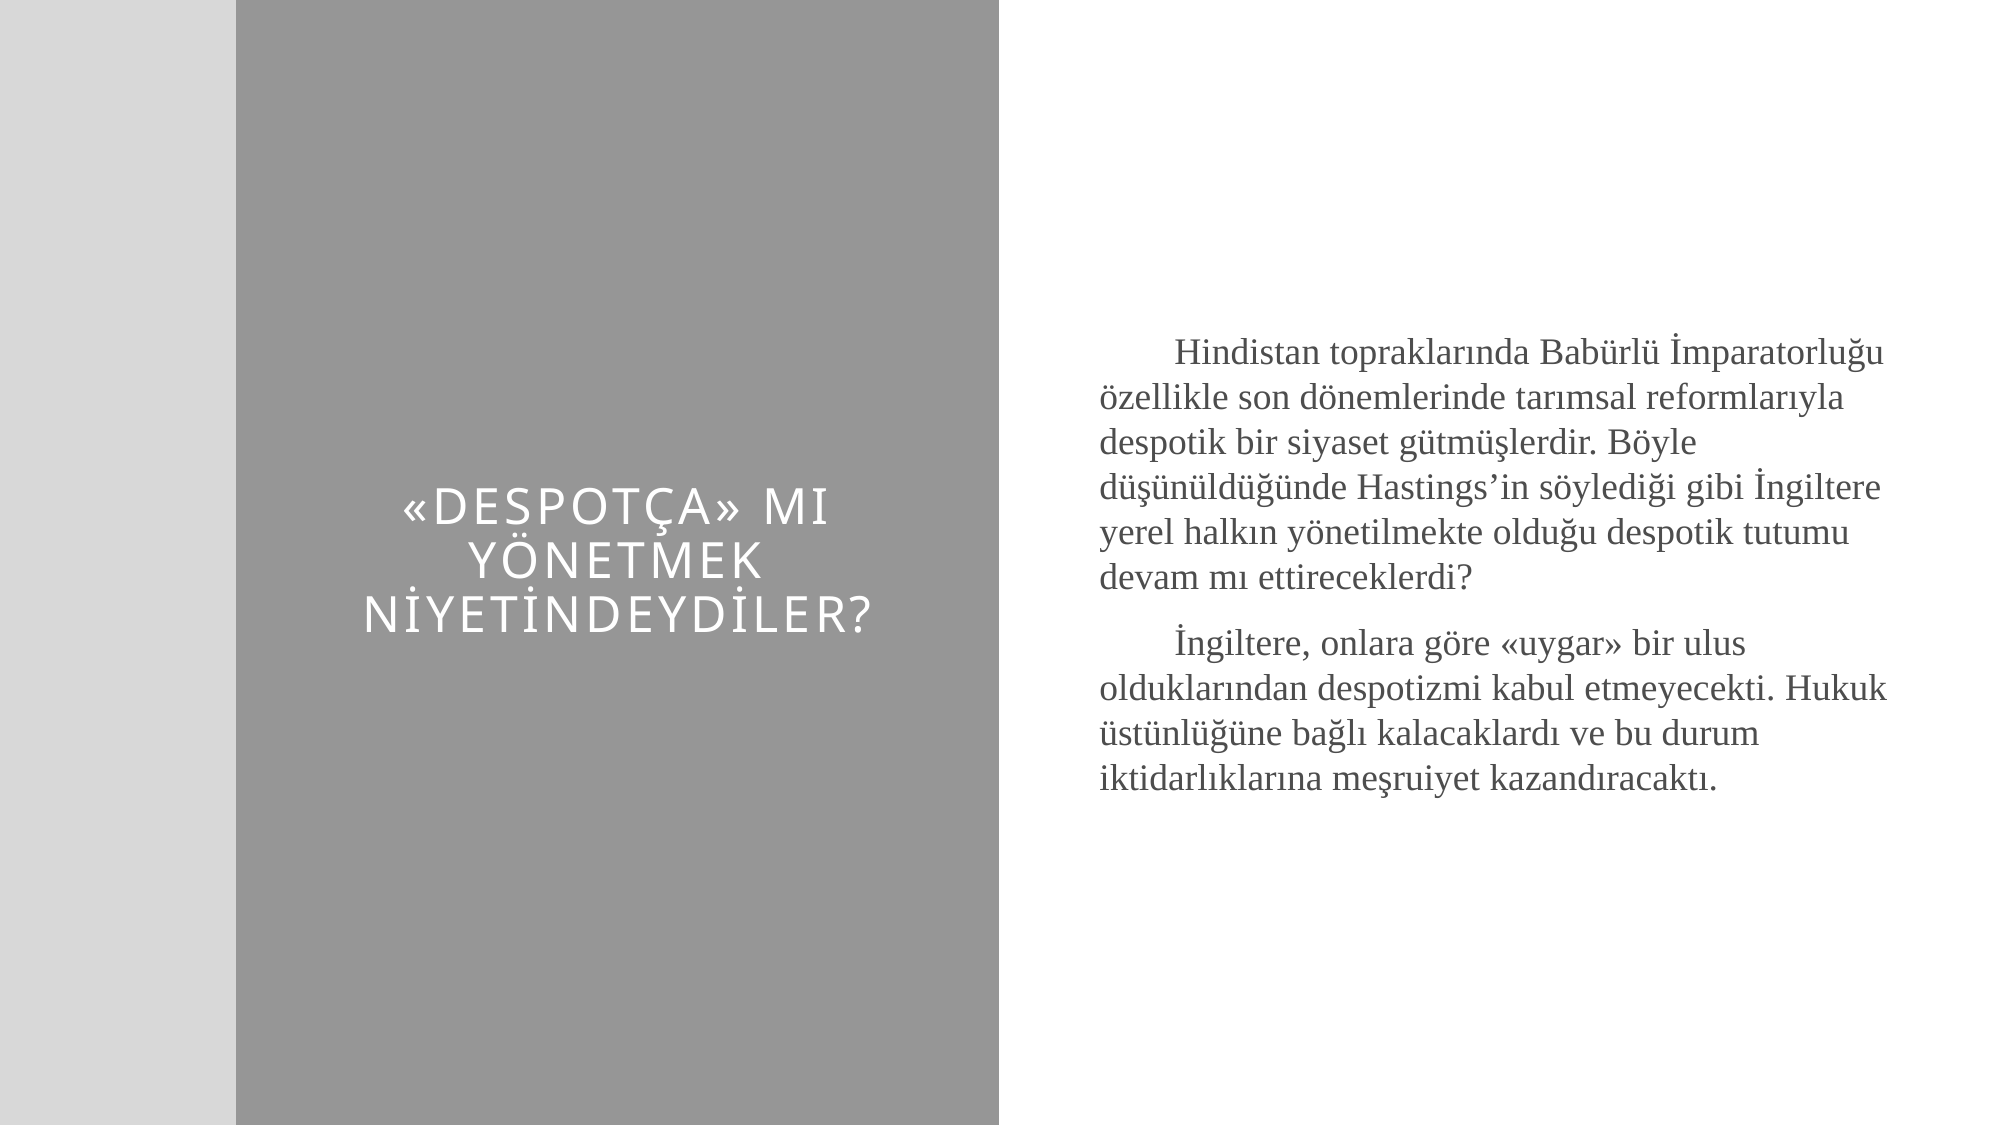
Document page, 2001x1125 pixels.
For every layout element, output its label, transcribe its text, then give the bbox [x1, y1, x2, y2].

list Hindistan topraklarında Babürlü İmparatorluğu özellikle son dönemlerinde tarımsal reformlarıyla despotik bir siyaset gütmüşlerdir. Böyle düşünüldüğünde Hastings’in söylediği gibi İngiltere yerel halkın yönetilmekte olduğu despotik tutumu devam mı ettireceklerdi? İngiltere, onlara göre «uygar» bir ulus olduklarından despotizmi kabul etmeyecekti. Hukuk üstünlüğüne bağlı kalacaklardı ve bu durum iktidarlıklarına meşruiyet kazandıracaktı. [1083, 173, 1905, 952]
text_box [0, 0, 999, 1125]
title «Despotça» mı yönetmek niyetindeydiler? [319, 173, 916, 952]
